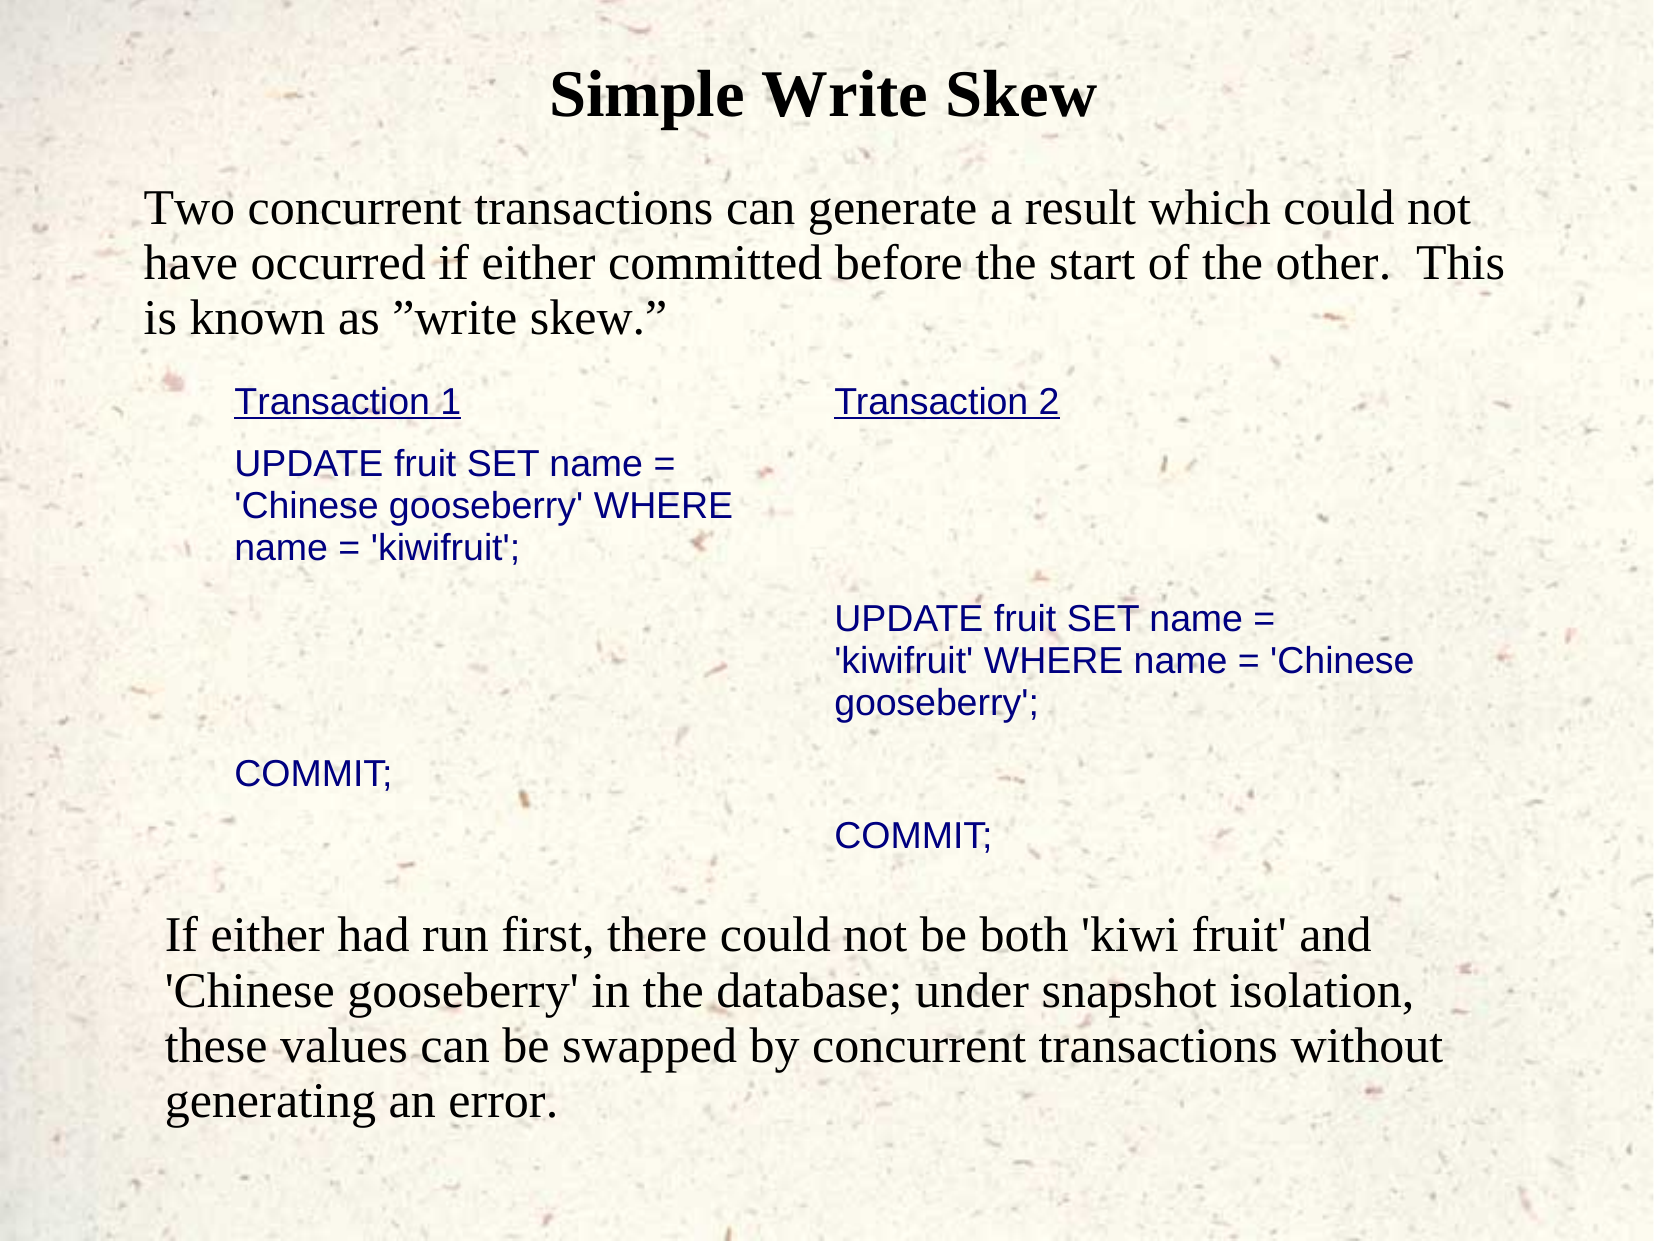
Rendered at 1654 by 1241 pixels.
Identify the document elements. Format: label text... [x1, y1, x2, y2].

table_cell [228, 808, 828, 870]
text_box If either had run first, there could not be both 'kiwi fruit' and 'Chinese gooseberry' in the database; under snapshot isolation, these values can be swapped by concurrent transactions without generating an error. [150, 900, 1538, 1163]
title Simple Write Skew [112, 37, 1535, 151]
subtitle Two concurrent transactions can generate a result which could not have occurred if either committed before the start of the other. This is known as ”write skew.” [143, 150, 1538, 376]
table_header Transaction 1 [228, 375, 828, 437]
table_cell UPDATE fruit SET name = 'kiwifruit' WHERE name = 'Chinese gooseberry'; [828, 592, 1428, 747]
table_cell UPDATE fruit SET name = 'Chinese gooseberry' WHERE name = 'kiwifruit'; [228, 437, 828, 592]
table_cell COMMIT; [228, 747, 828, 808]
picture [0, 0, 1654, 1241]
table_cell [828, 437, 1428, 592]
table_header Transaction 2 [828, 375, 1428, 437]
table_cell [828, 747, 1428, 808]
table_cell [228, 592, 828, 747]
table_cell COMMIT; [828, 808, 1428, 870]
